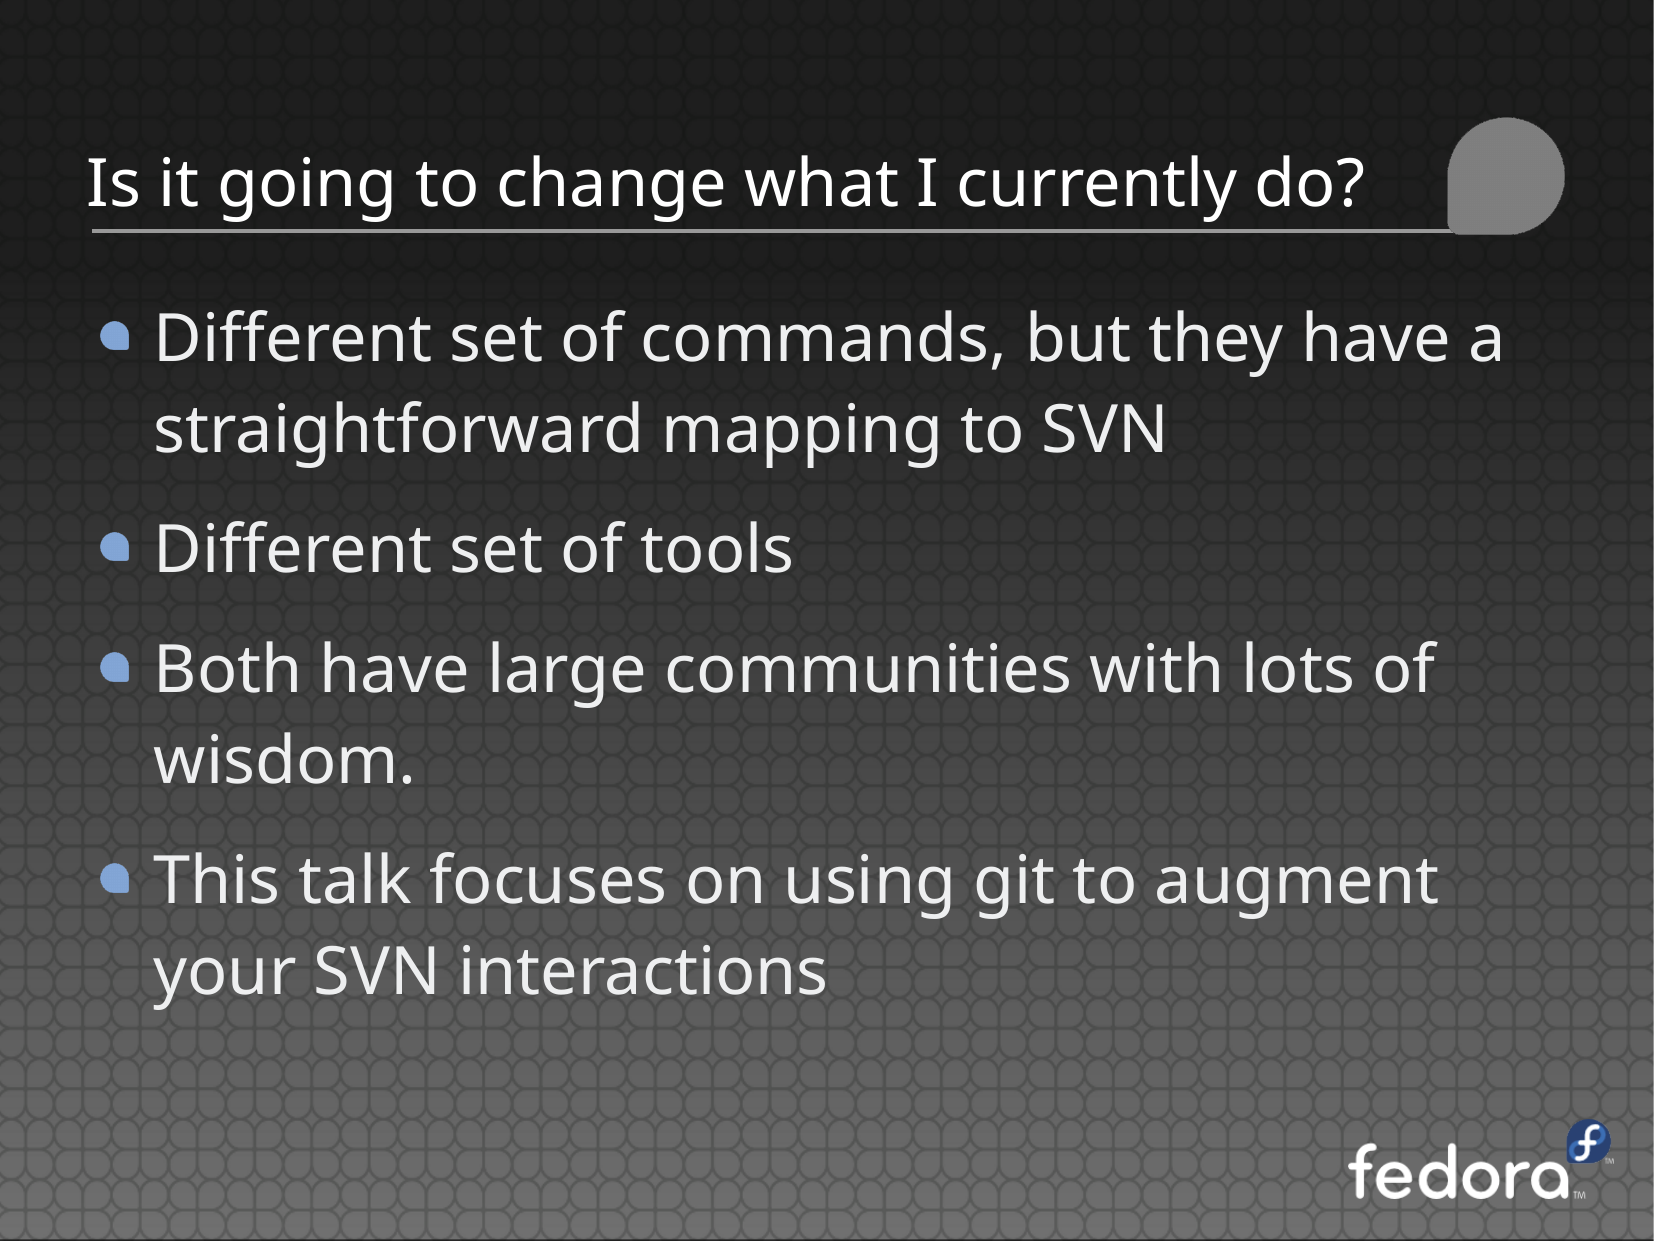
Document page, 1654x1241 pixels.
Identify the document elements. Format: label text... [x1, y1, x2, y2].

list Different set of commands, but they have a straightforward mapping to SVN Different set of tools Both have large communities with lots of wisdom. This talk focuses on using git to augment your SVN interactions [82, 290, 1571, 1109]
picture [0, 0, 1654, 1241]
title Is it going to change what I currently do? [86, 112, 1576, 249]
